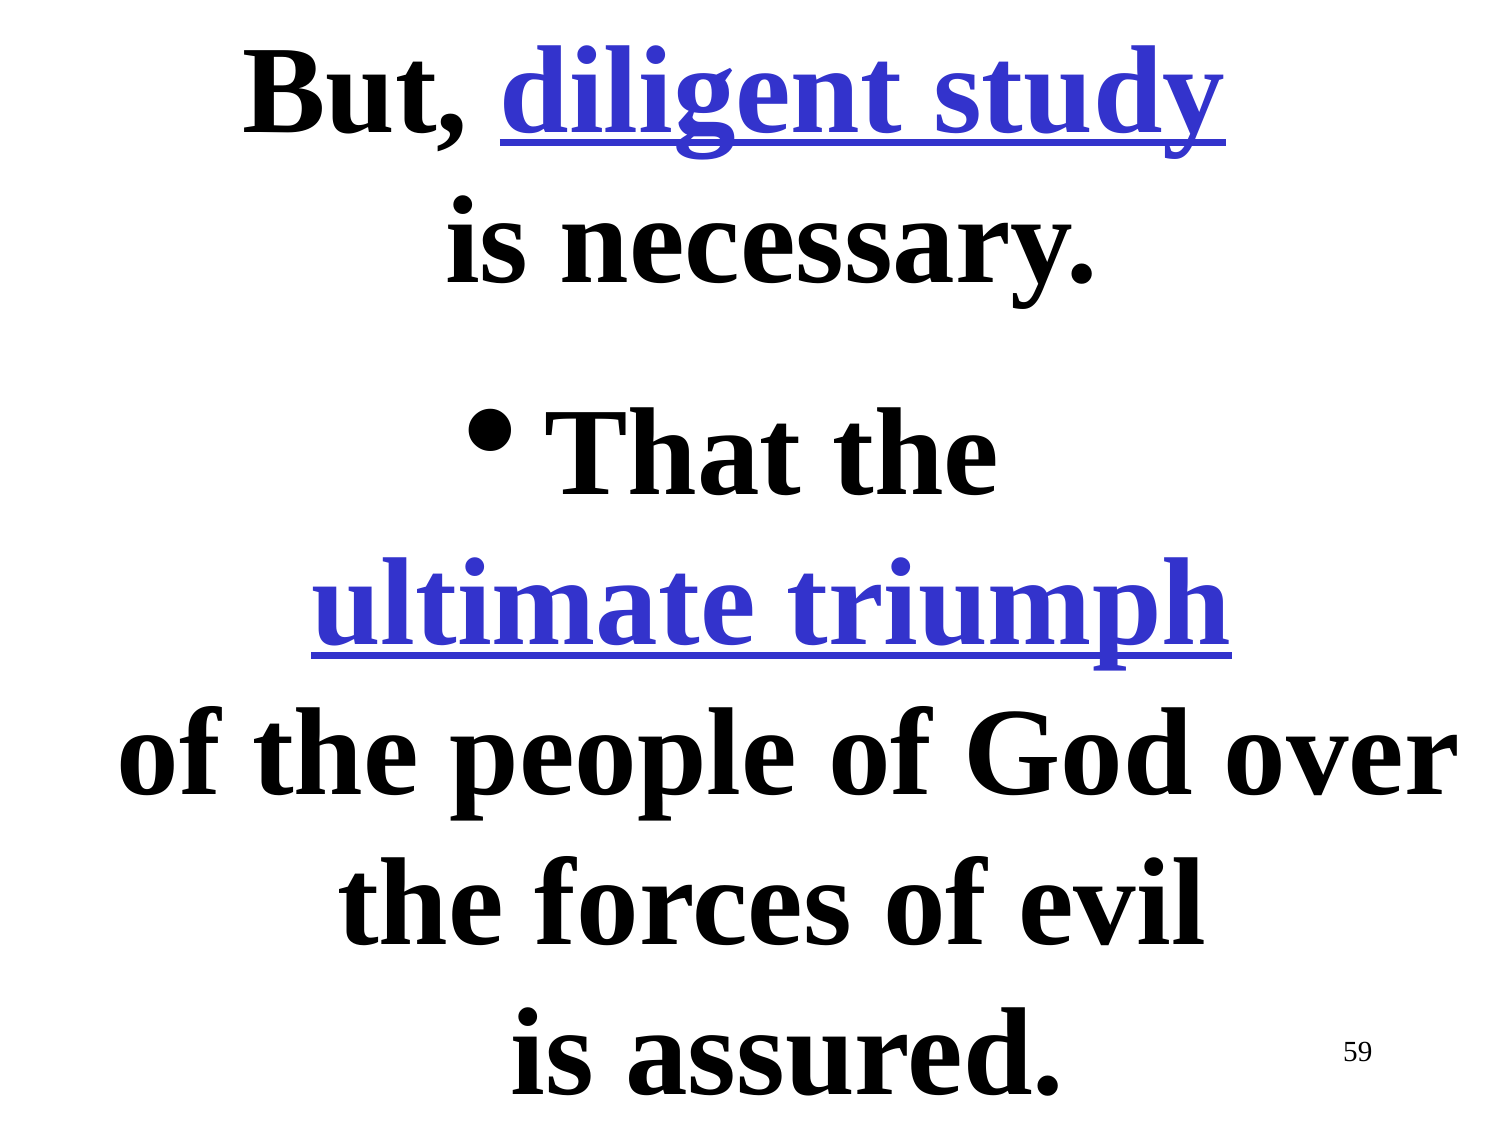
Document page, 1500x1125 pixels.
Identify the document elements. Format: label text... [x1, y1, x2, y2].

text_box But, diligent study is necessary. That the ultimate triumph of the people of God over the forces of evil is assured. [0, 0, 1500, 1125]
